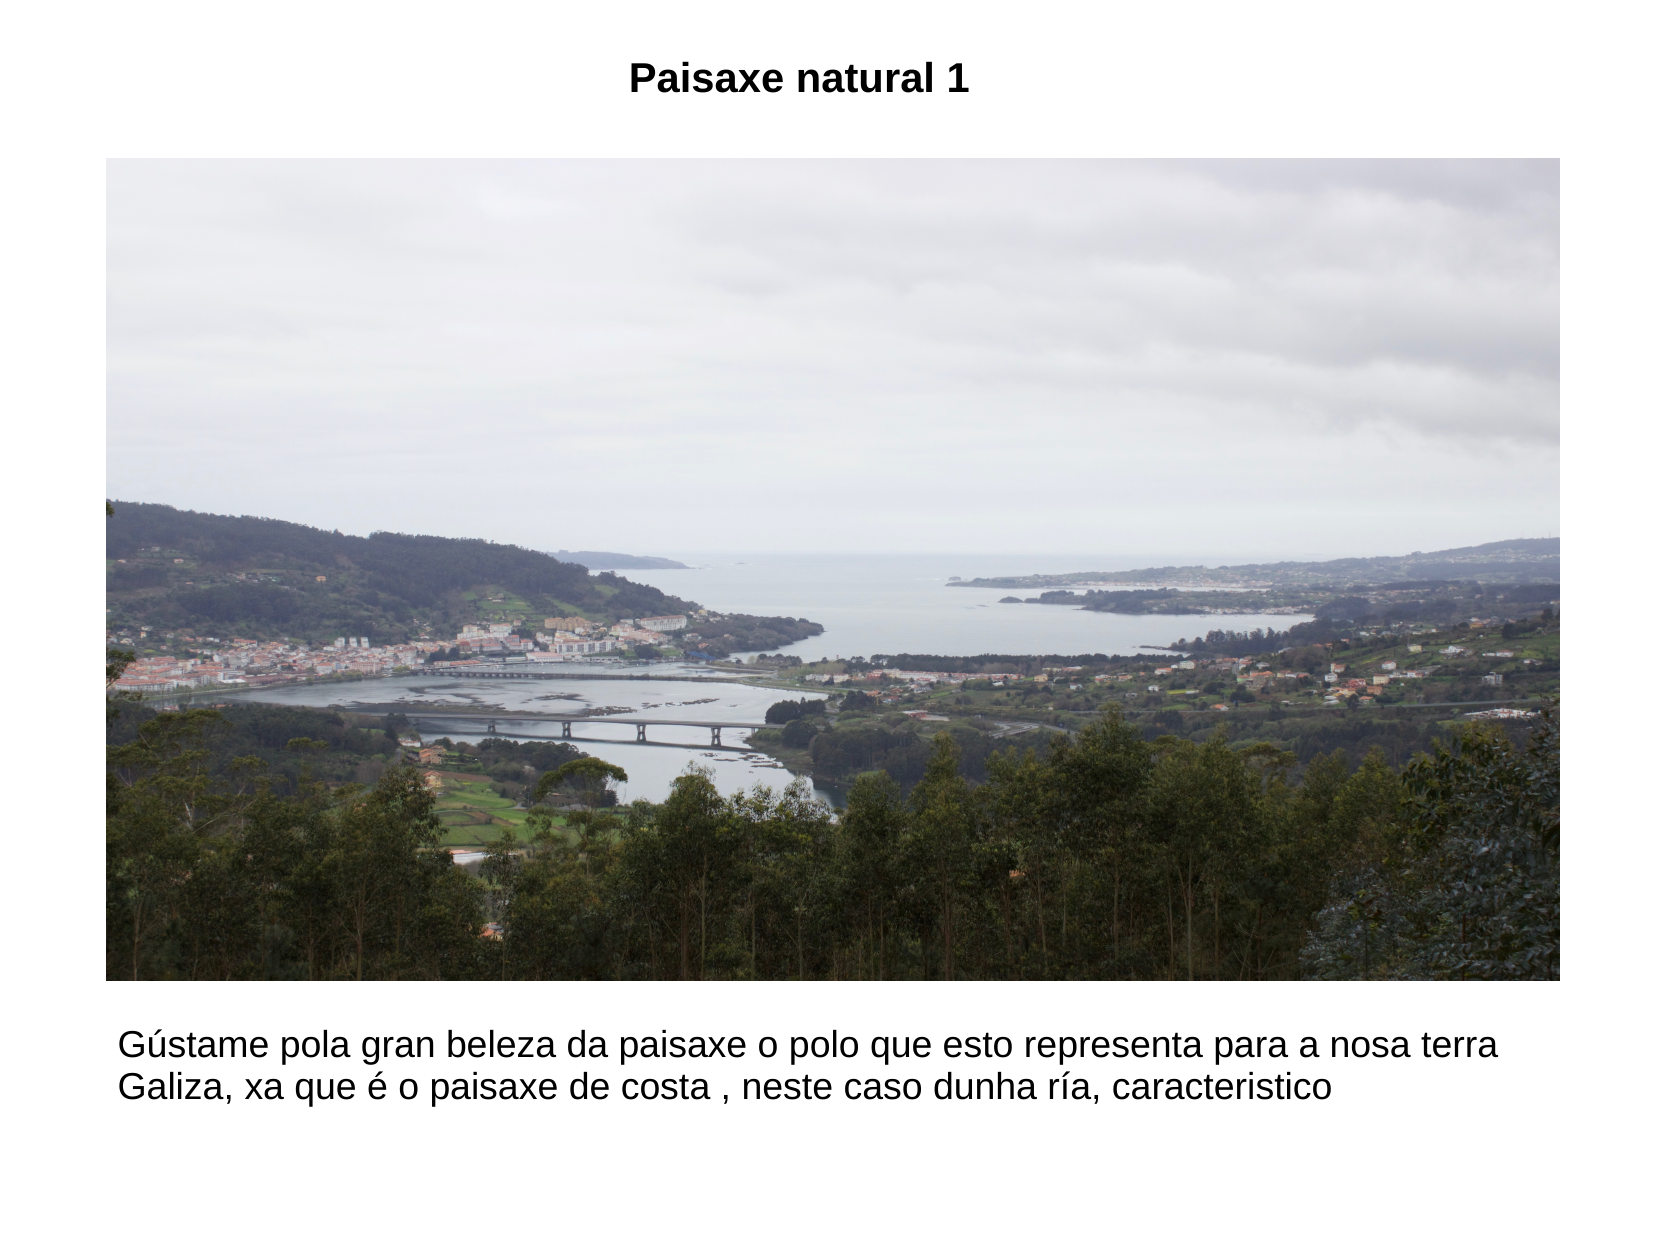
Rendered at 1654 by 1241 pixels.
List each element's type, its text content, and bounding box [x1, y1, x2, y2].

text_box Paisaxe natural 1 [614, 47, 985, 109]
picture [106, 158, 1560, 981]
text_box Gústame pola gran beleza da paisaxe o polo que esto representa para a nosa terra Galiza, xa que é o paisaxe de costa , neste caso dunha ría, caracteristico [102, 1015, 1630, 1123]
